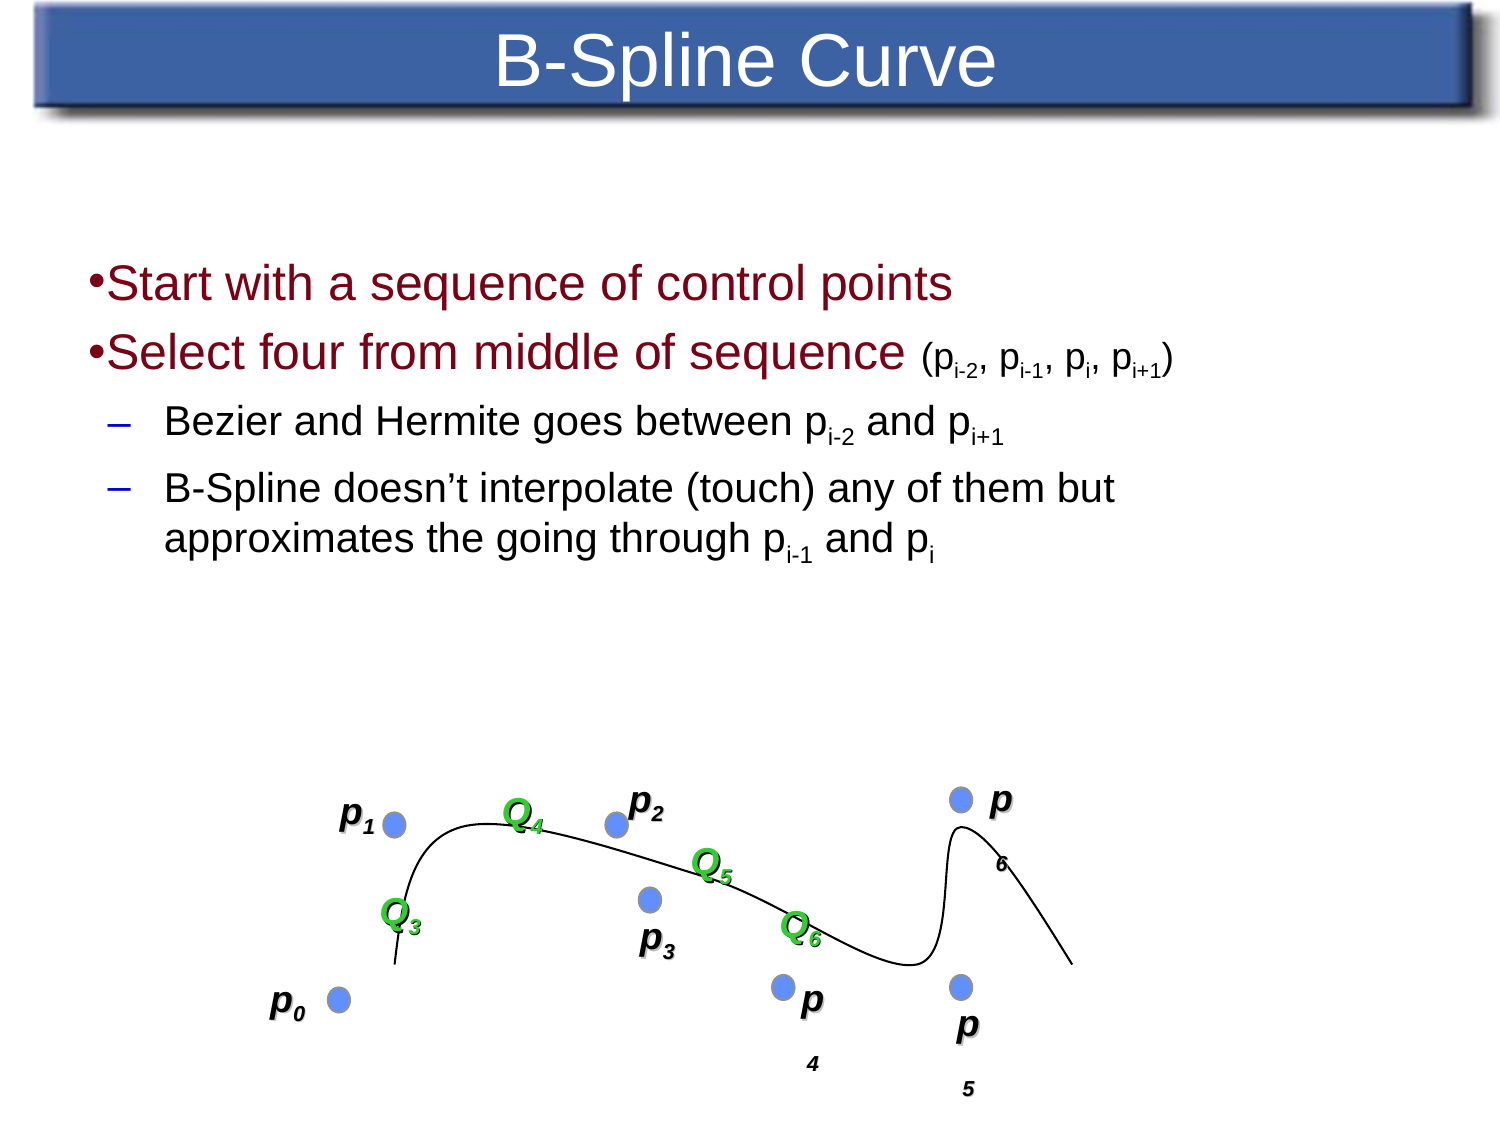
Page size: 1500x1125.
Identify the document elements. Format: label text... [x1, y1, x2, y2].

list Start with a sequence of control points Select four from middle of sequence (pi-2, pi-1, pi, pi+1) Bezier and Hermite goes between pi-2 and pi+1 B-Spline doesn’t interpolate (touch) any of them but approximates the going through pi-1 and pi [74, 243, 1302, 769]
text_box Q5 [672, 824, 751, 896]
text_box [605, 813, 625, 838]
text_box [390, 812, 406, 838]
text_box p6 [972, 762, 1032, 883]
text_box p1 [325, 774, 390, 846]
text_box p3 [625, 899, 690, 971]
text_box Q3 [361, 874, 439, 946]
text_box p0 [255, 962, 321, 1034]
text_box [950, 787, 972, 813]
text_box Q4 [483, 774, 562, 846]
text_box [638, 887, 662, 899]
text_box p5 [938, 987, 998, 1108]
text_box [772, 974, 783, 1000]
title B-Spline Curve [0, 0, 1493, 114]
text_box [327, 987, 351, 1013]
text_box Q6 [761, 887, 839, 959]
text_box p2 [613, 762, 679, 834]
text_box [950, 974, 973, 987]
text_box p4 [783, 962, 843, 1083]
picture [32, 0, 1500, 127]
